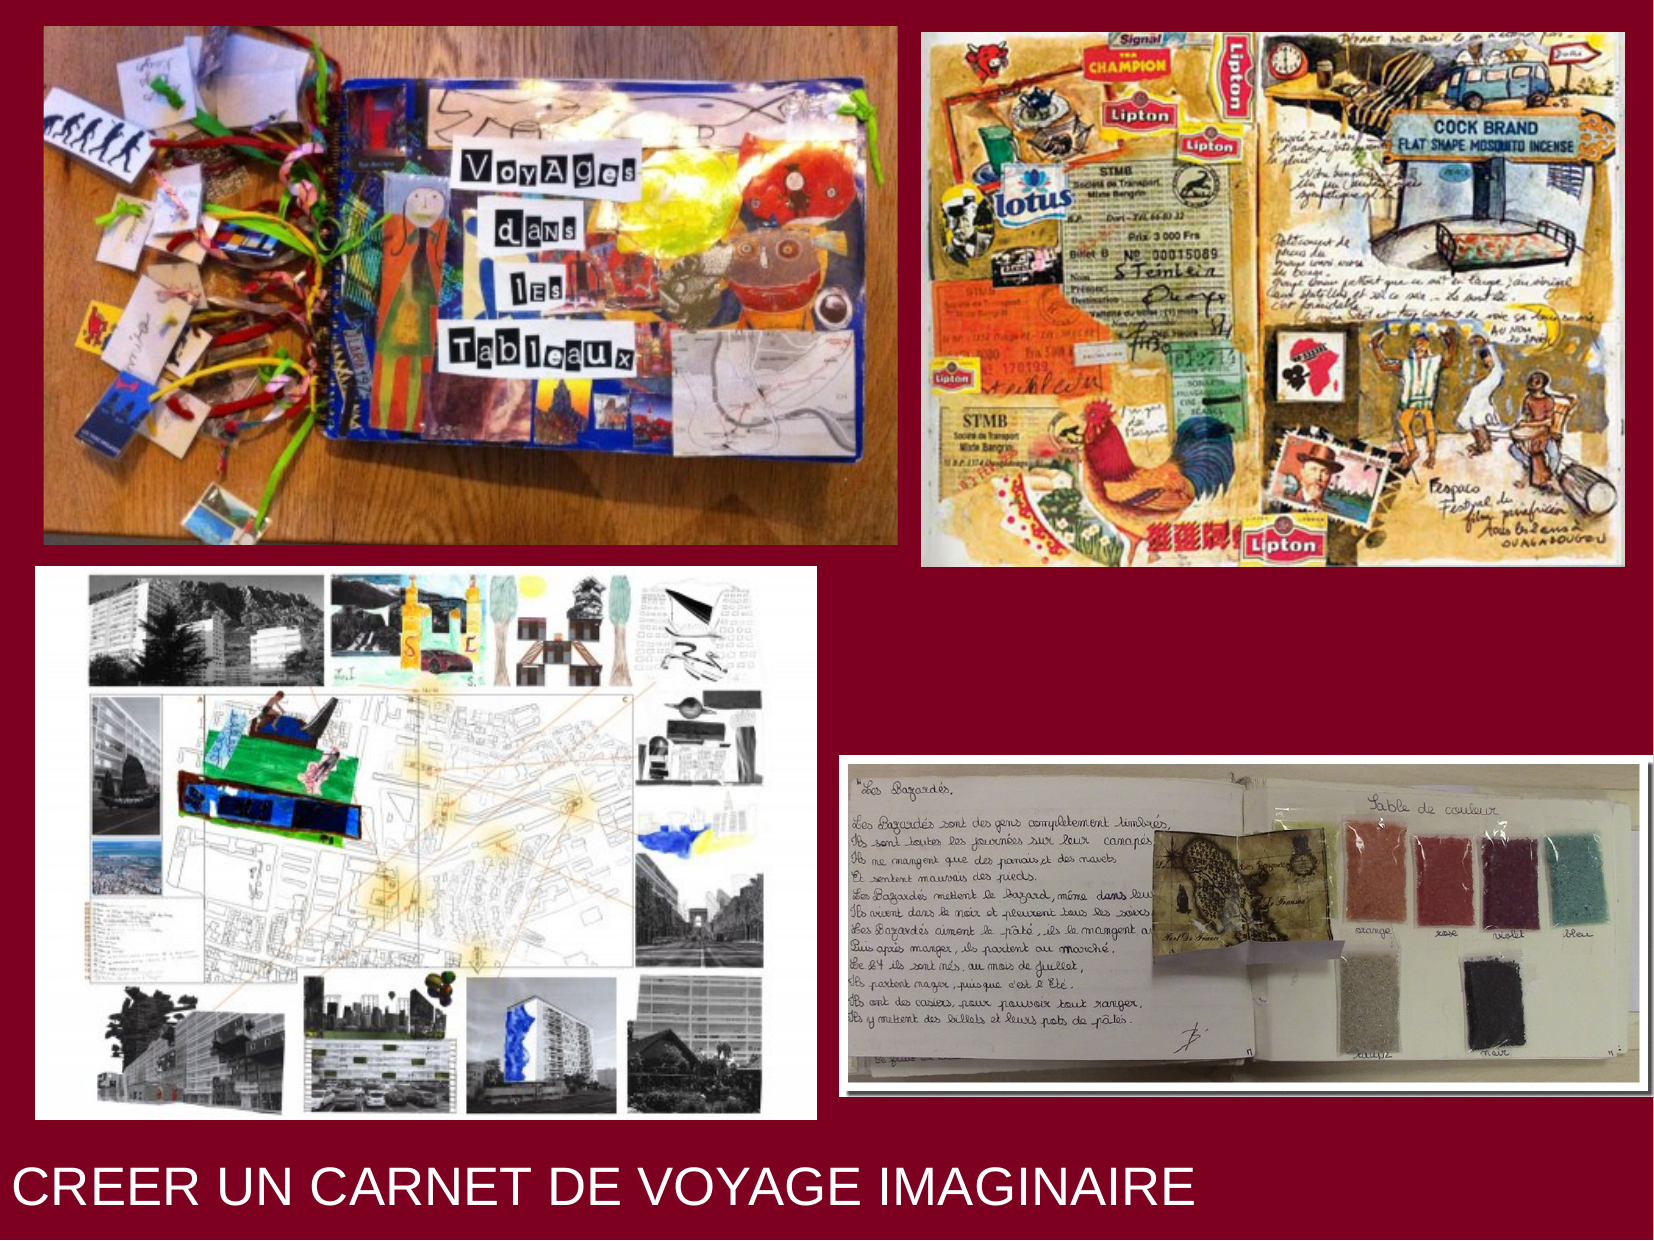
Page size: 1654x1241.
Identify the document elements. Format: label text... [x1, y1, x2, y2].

picture [839, 755, 1654, 1097]
picture [43, 26, 898, 545]
picture [921, 32, 1625, 567]
text_box CREER UN CARNET DE VOYAGE IMAGINAIRE [11, 1155, 1229, 1217]
picture [35, 566, 817, 1120]
